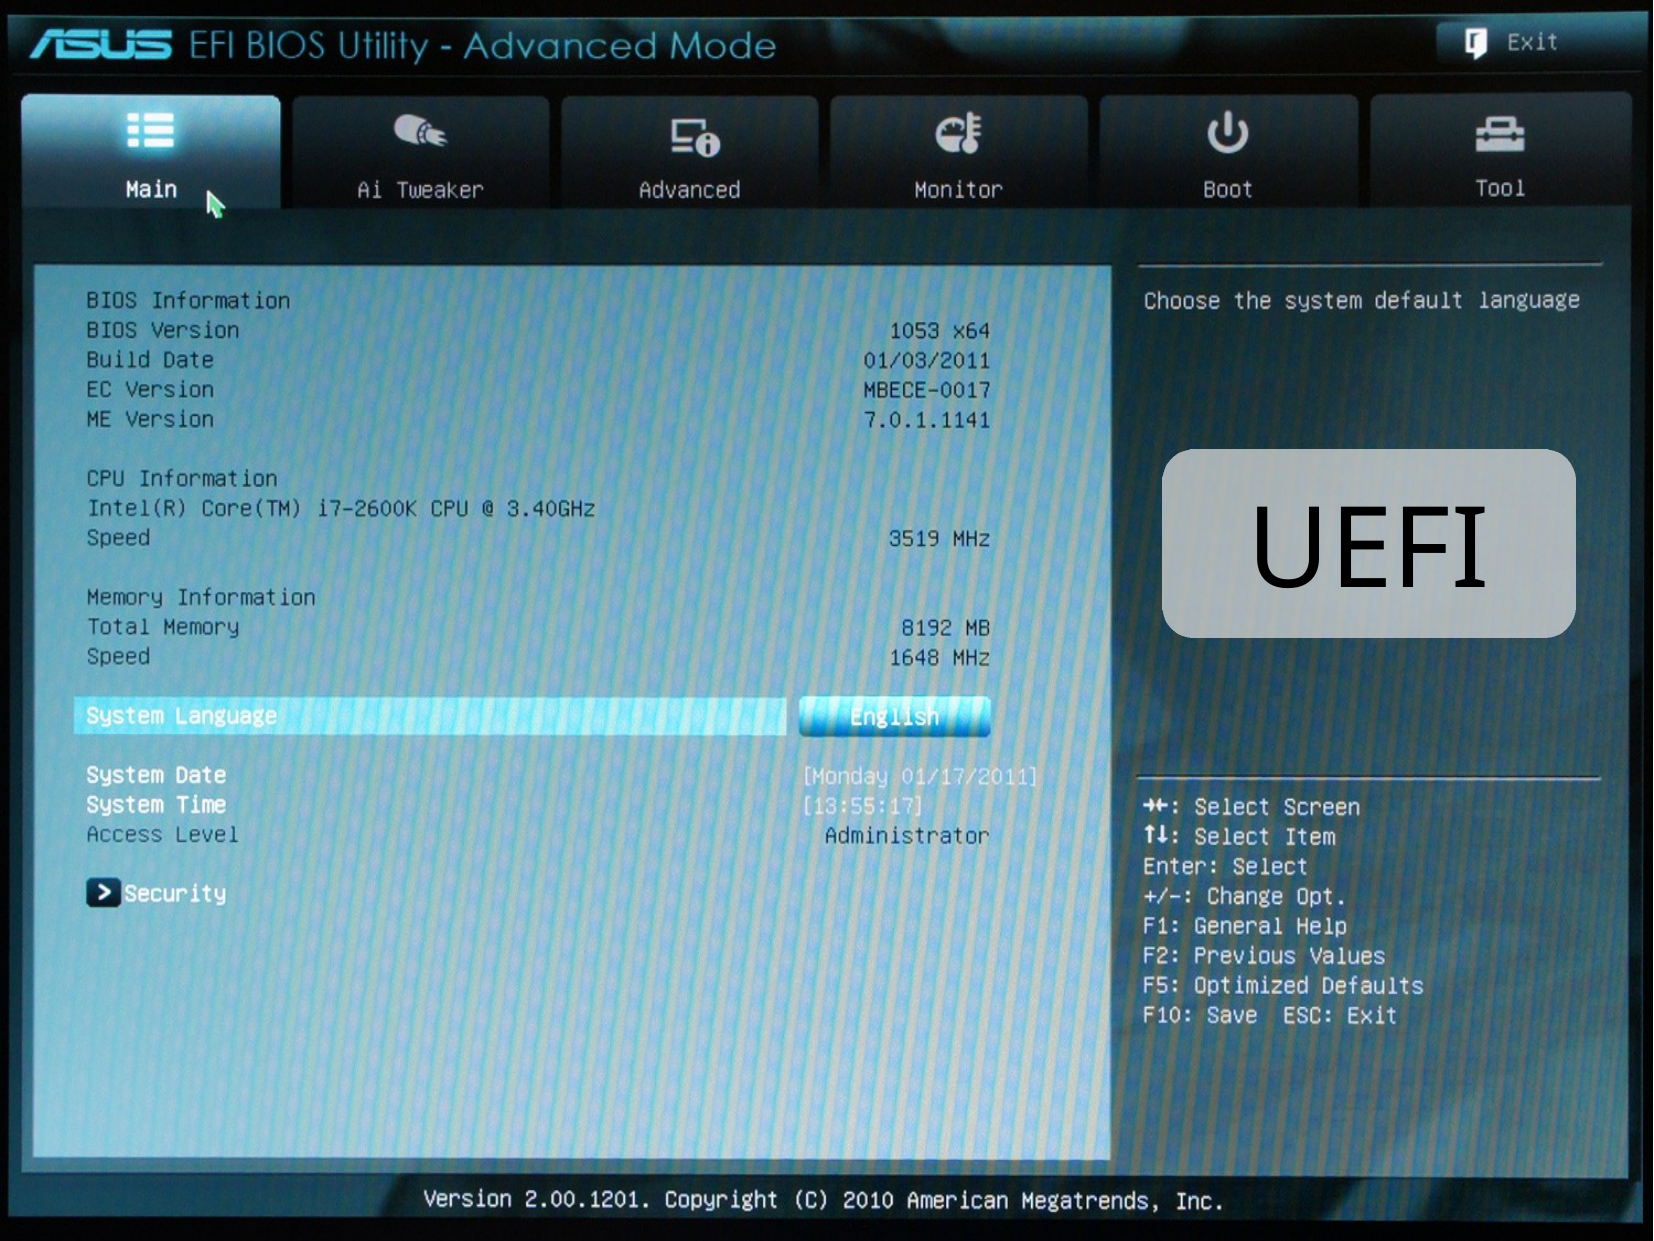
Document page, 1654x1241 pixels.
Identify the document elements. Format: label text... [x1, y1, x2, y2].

picture [0, 0, 1653, 1241]
text_box UEFI [1189, 449, 1553, 454]
